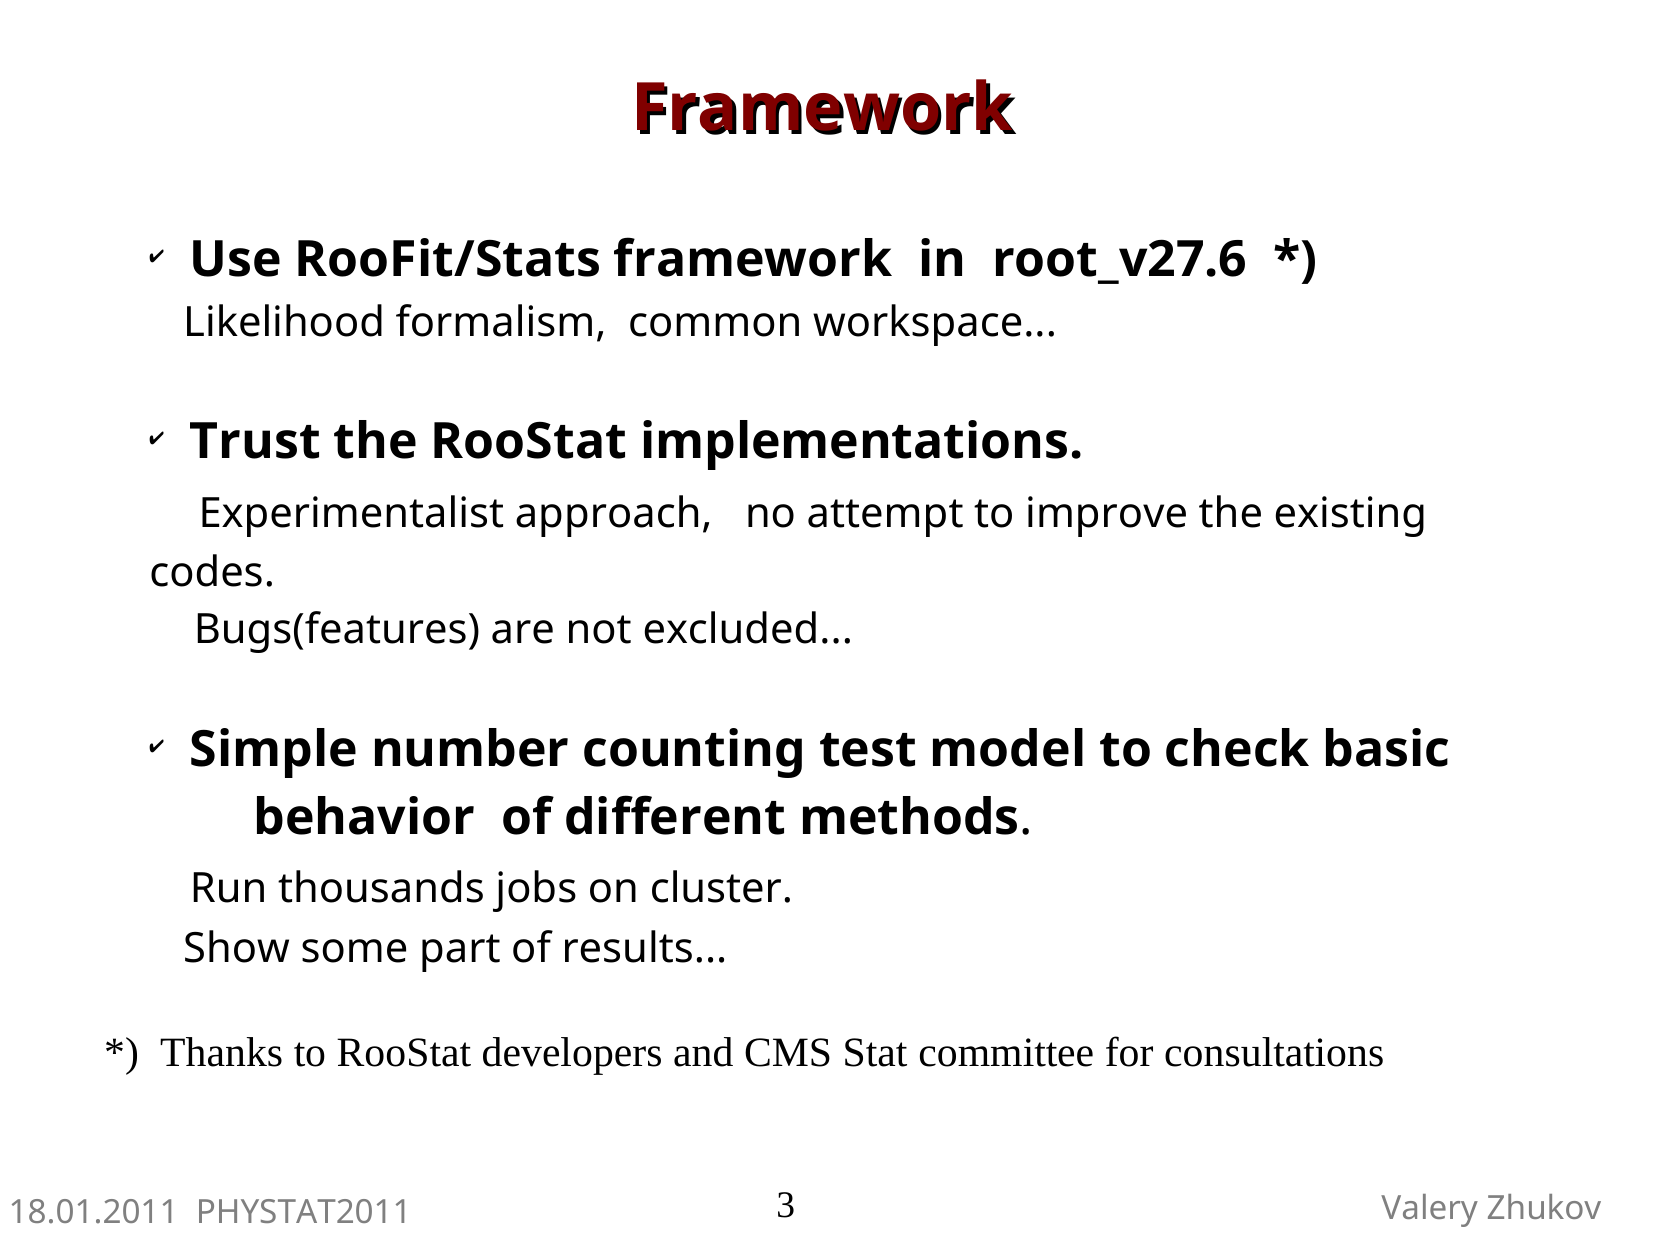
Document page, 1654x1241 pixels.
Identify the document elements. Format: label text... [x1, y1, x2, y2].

text_box Use RooFit/Stats framework in root_v27.6 *) Likelihood formalism, common workspace... Trust the RooStat implementations. Experimentalist approach, no attempt to improve the existing codes. Bugs(features) are not excluded... Simple number counting test model to check basic behavior of different methods. Run thousands jobs on cluster. Show some part of results... [149, 223, 1521, 836]
title Framework [116, 44, 1529, 165]
text_box *) Thanks to RooStat developers and CMS Stat committee for consultations [104, 1029, 1469, 1080]
